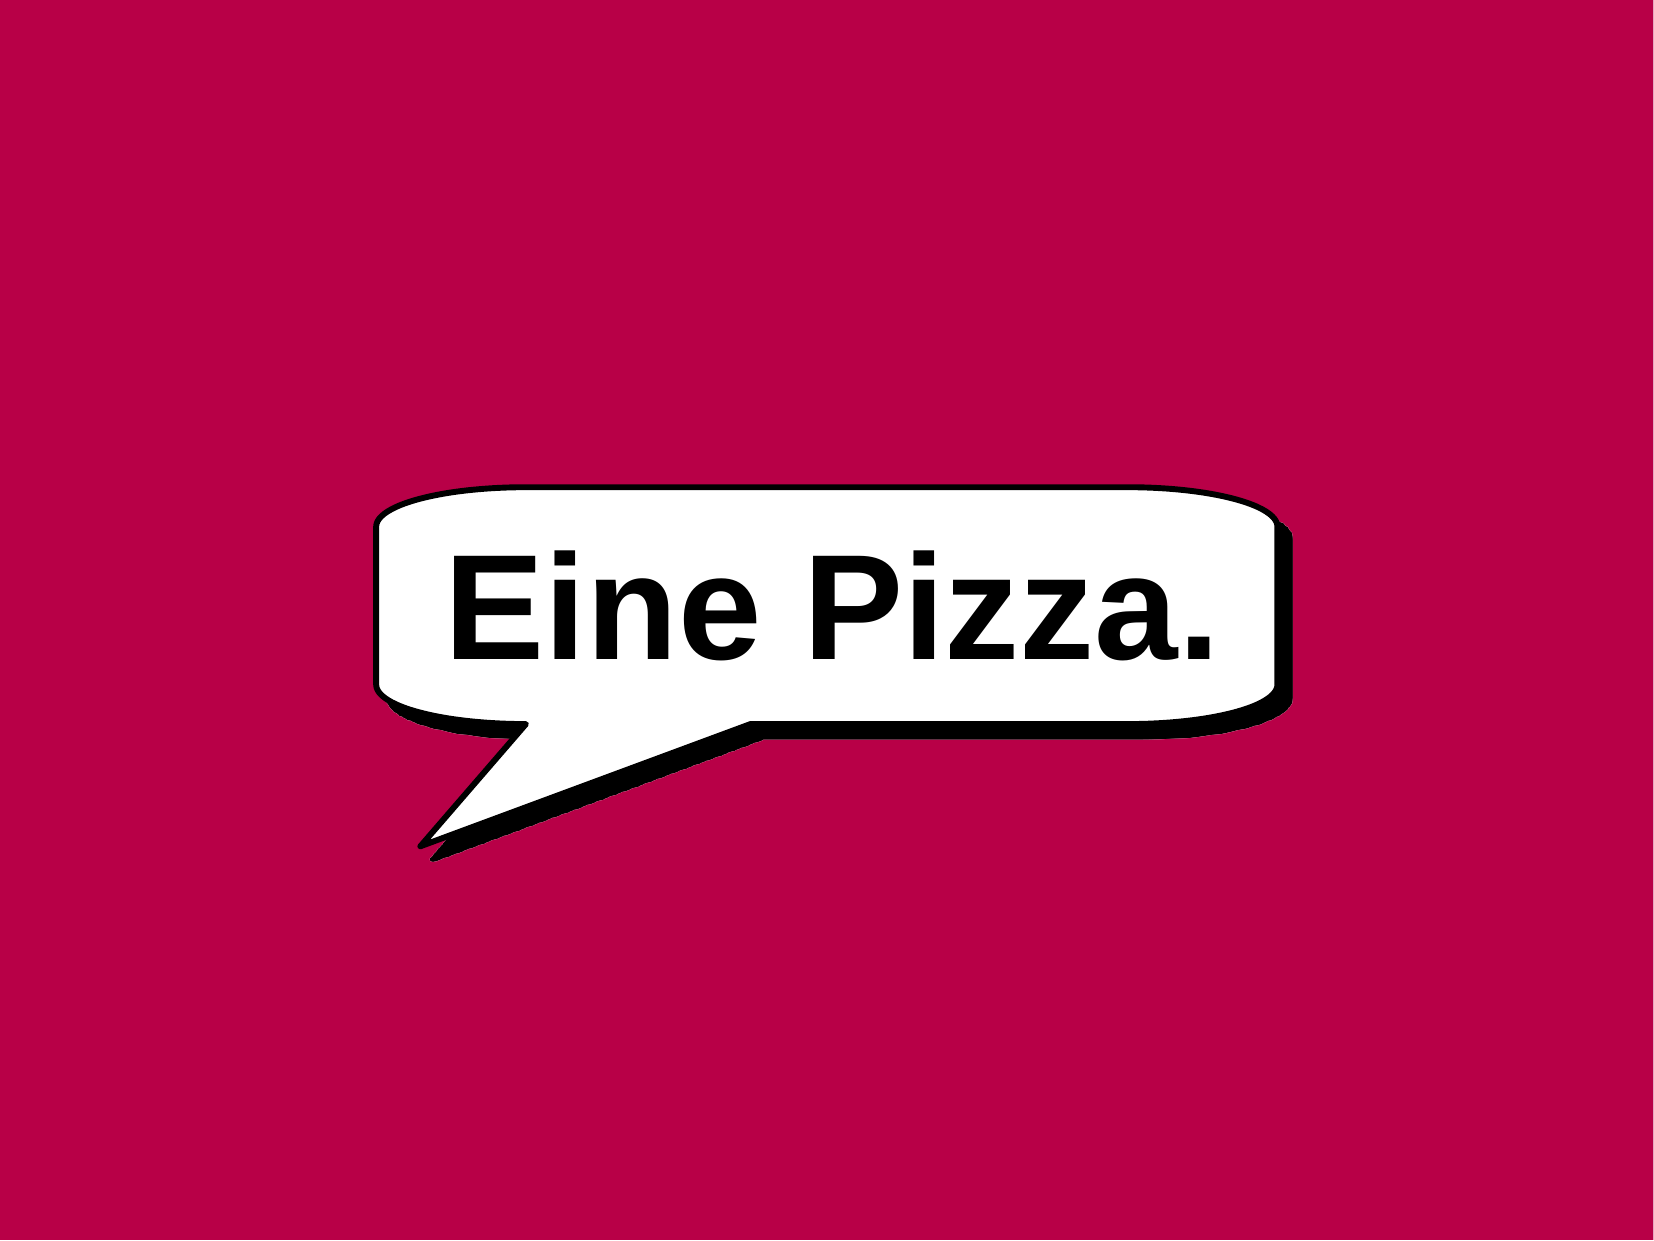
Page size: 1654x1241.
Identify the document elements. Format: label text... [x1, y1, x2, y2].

text_box Eine Pizza. [392, 516, 1274, 706]
text_box [399, 706, 1254, 847]
text_box [1274, 518, 1278, 693]
text_box [376, 487, 1272, 703]
